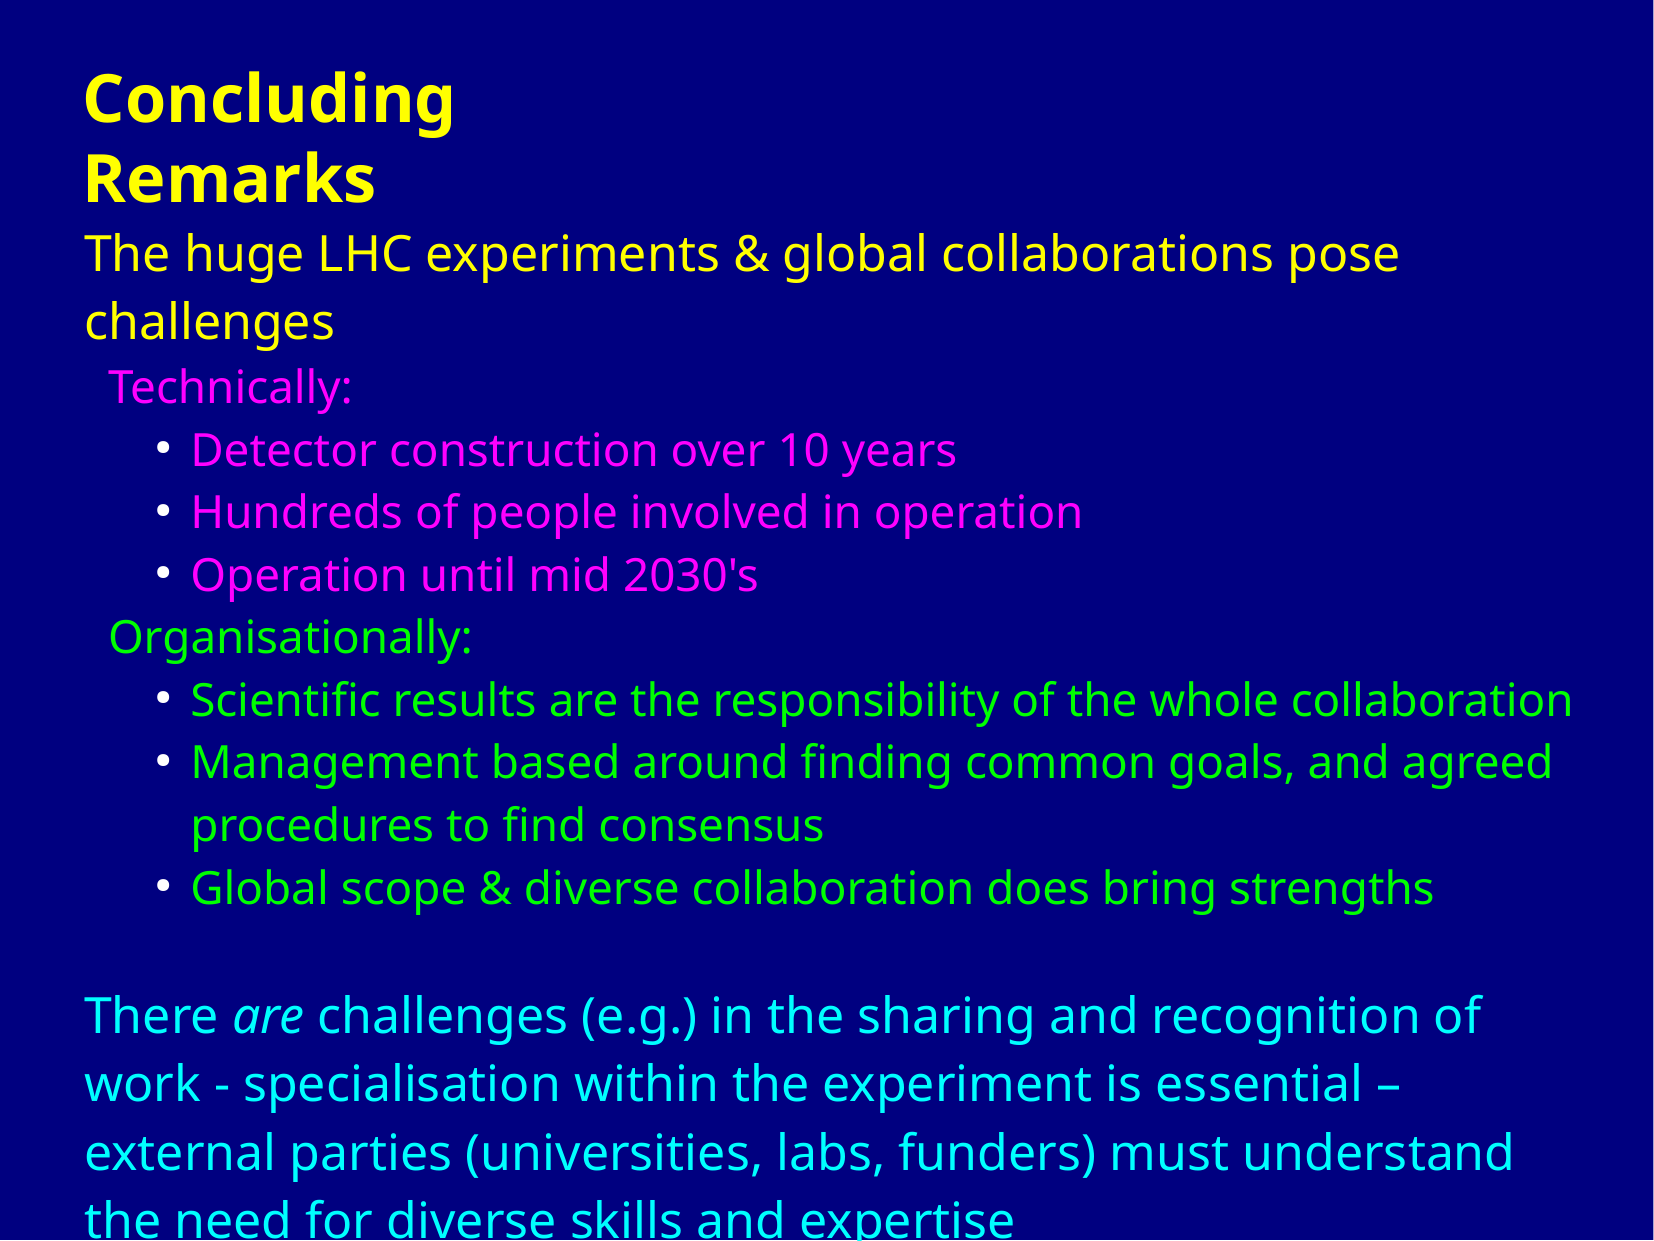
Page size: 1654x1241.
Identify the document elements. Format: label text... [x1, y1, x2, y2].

title Concluding Remarks [67, 88, 762, 184]
text_box The huge LHC experiments & global collaborations pose challenges Technically: Detector construction over 10 years Hundreds of people involved in operation Operation until mid 2030's Organisationally: Scientific results are the responsibility of the whole collaboration Management based around finding common goals, and agreed procedures to find consensus Global scope & diverse collaboration does bring strengths There are challenges (e.g.) in the sharing and recognition of work - specialisation within the experiment is essential – external parties (universities, labs, funders) must understand the need for diverse skills and expertise The collaborations succeed in delivering fundamental science [69, 210, 1600, 1194]
